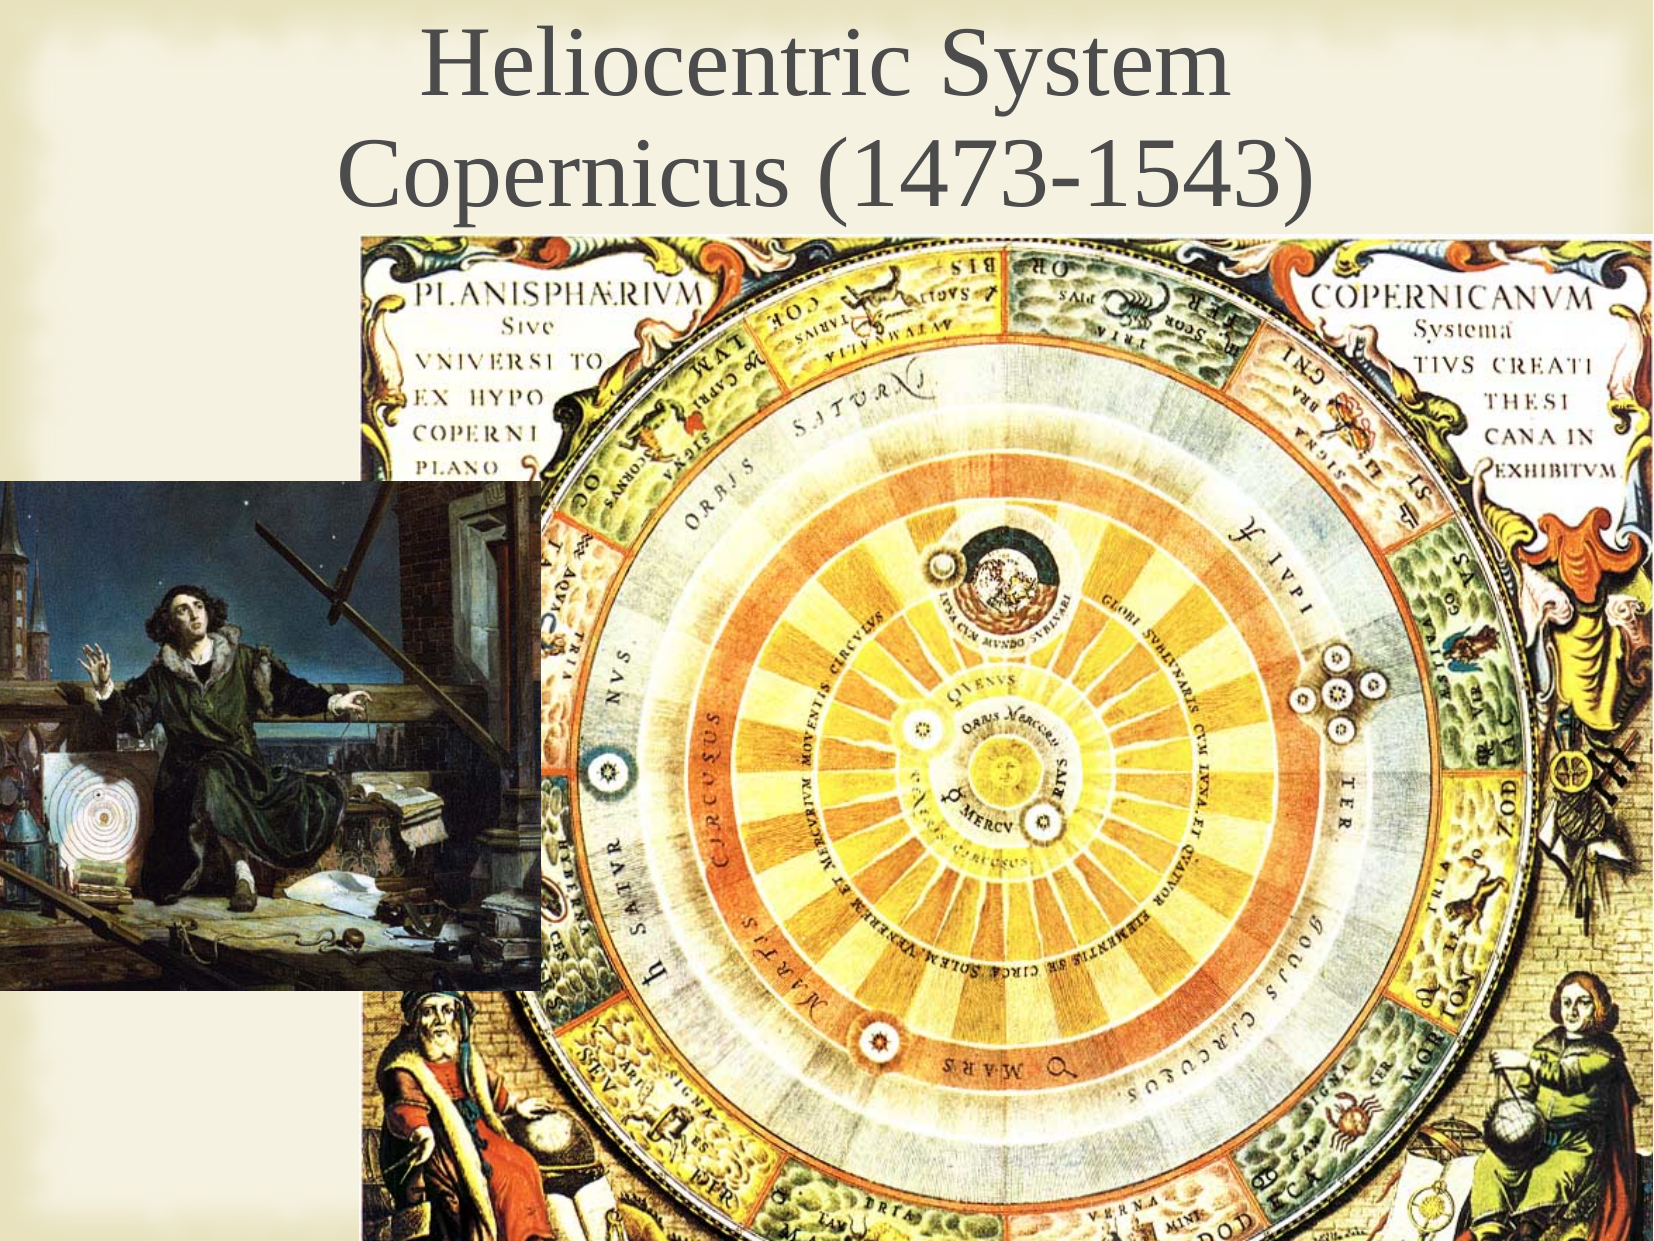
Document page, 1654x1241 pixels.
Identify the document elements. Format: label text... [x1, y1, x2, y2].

title Heliocentric System Copernicus (1473-1543) [82, 6, 1571, 229]
picture [0, 0, 1654, 1241]
